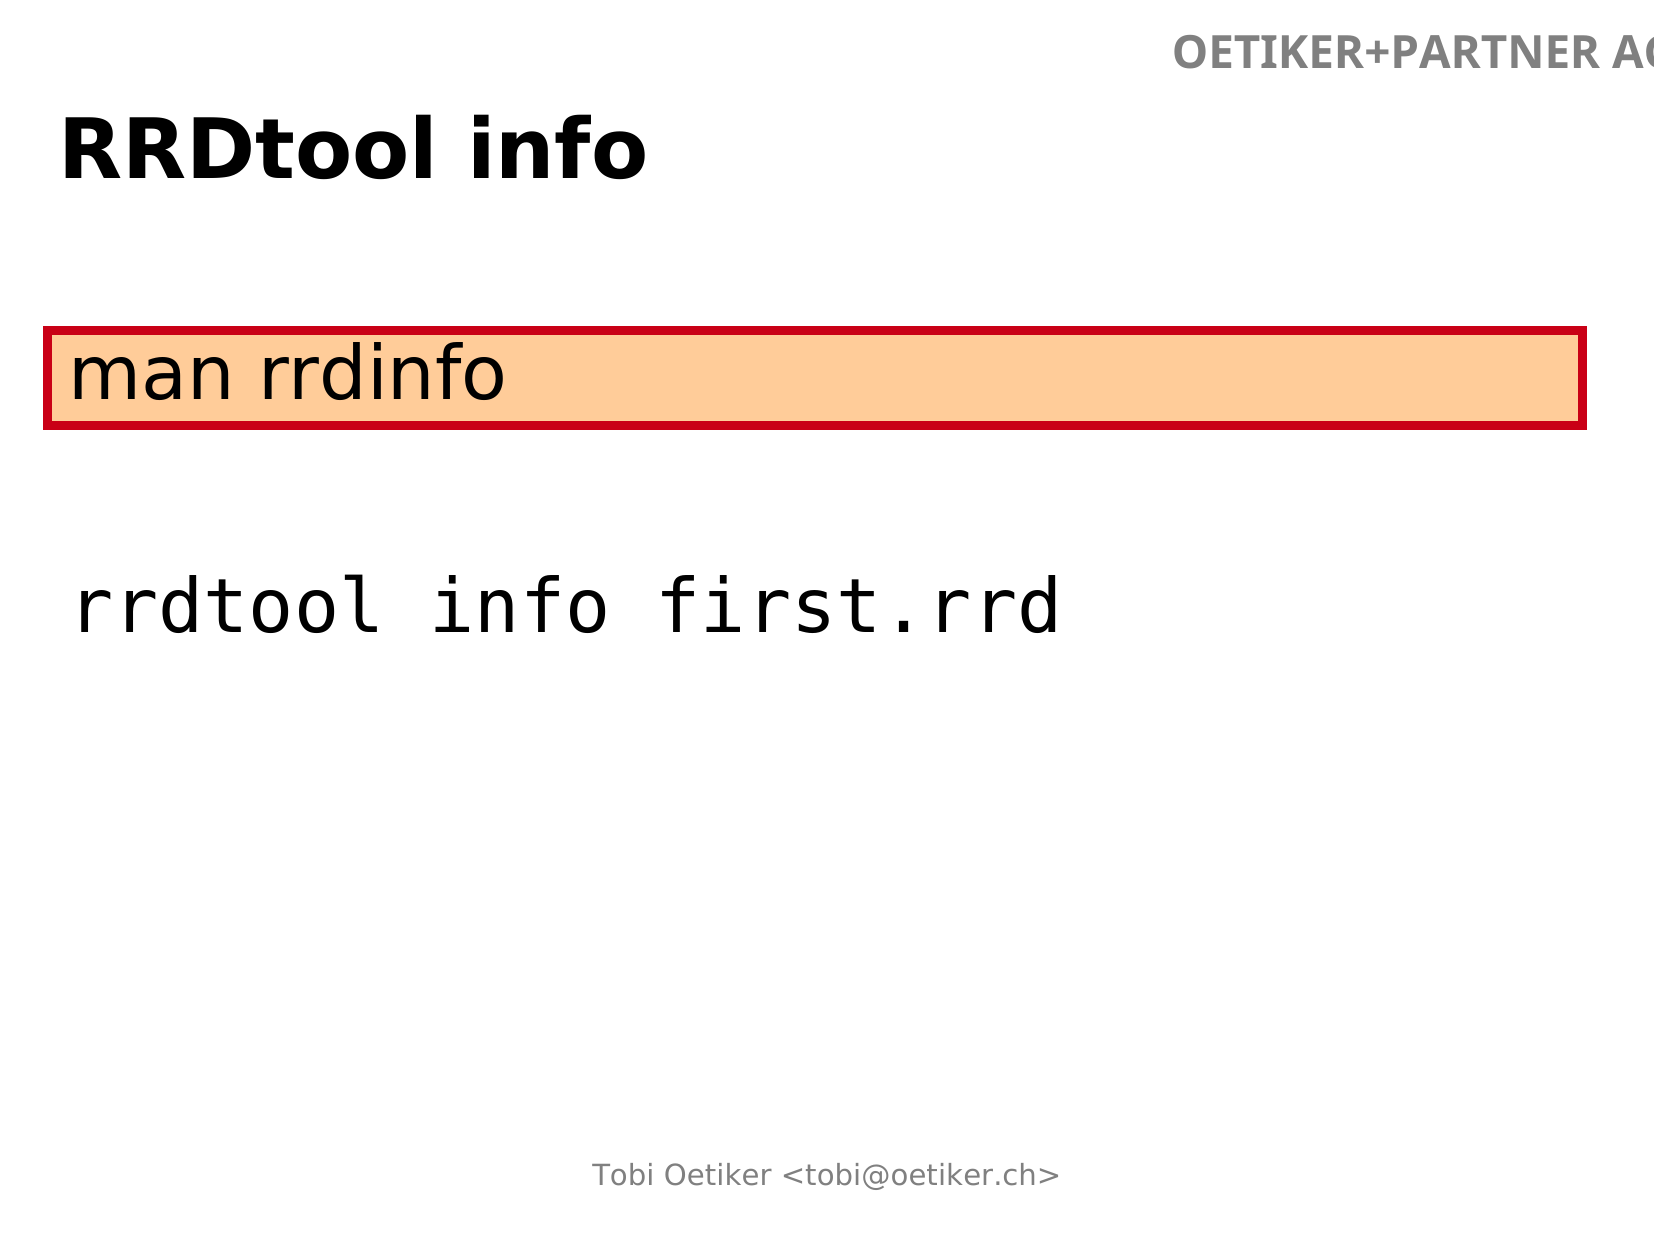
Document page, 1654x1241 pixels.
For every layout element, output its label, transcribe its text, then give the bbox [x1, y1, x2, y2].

list man rrdinfo rrdtool info first.rrd [50, 329, 1571, 1099]
title RRDtool info [59, 75, 1607, 225]
text_box [1571, 330, 1583, 426]
